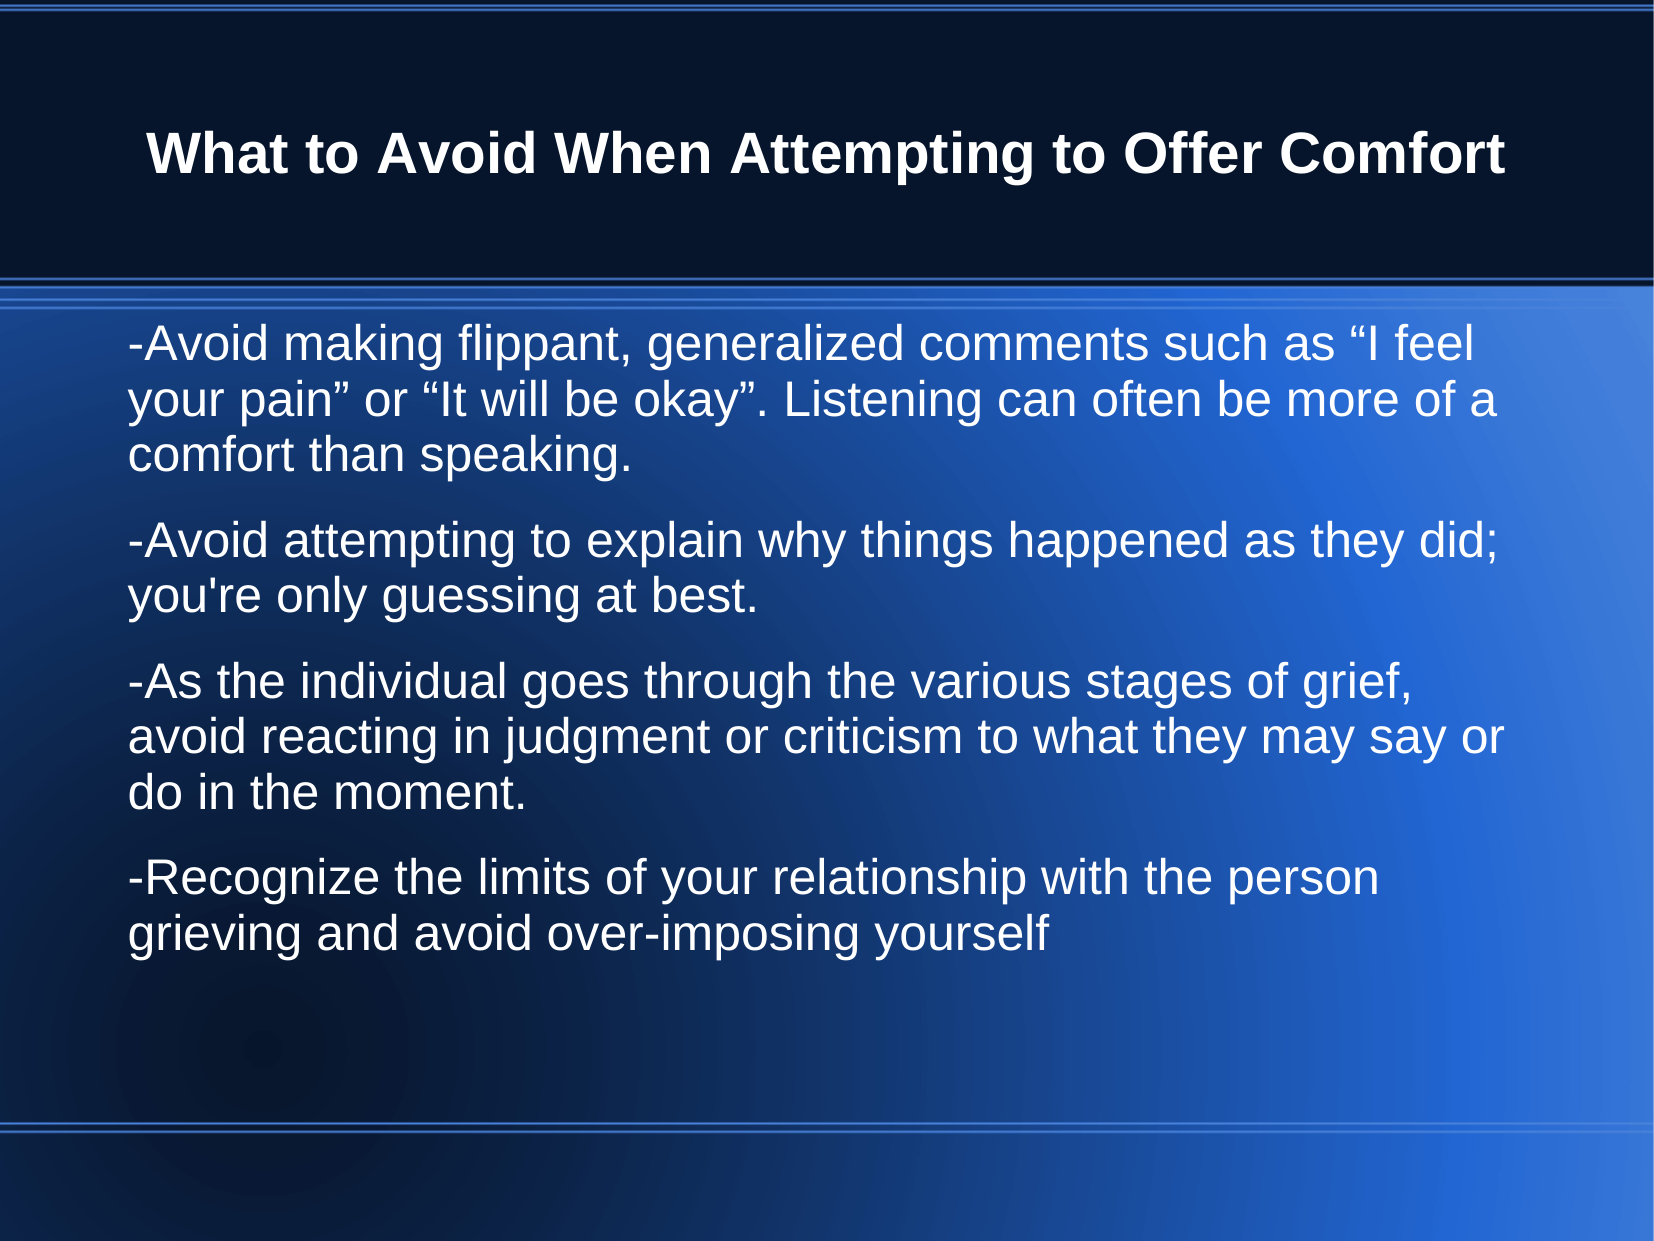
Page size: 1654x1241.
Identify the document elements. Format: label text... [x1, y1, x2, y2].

picture [0, 0, 1654, 1241]
list -Avoid making flippant, generalized comments such as “I feel your pain” or “It will be okay”. Listening can often be more of a comfort than speaking. -Avoid attempting to explain why things happened as they did; you're only guessing at best. -As the individual goes through the various stages of grief, avoid reacting in judgment or criticism to what they may say or do in the moment. -Recognize the limits of your relationship with the person grieving and avoid over-imposing yourself [56, 315, 1546, 1047]
title What to Avoid When Attempting to Offer Comfort [82, 49, 1571, 257]
